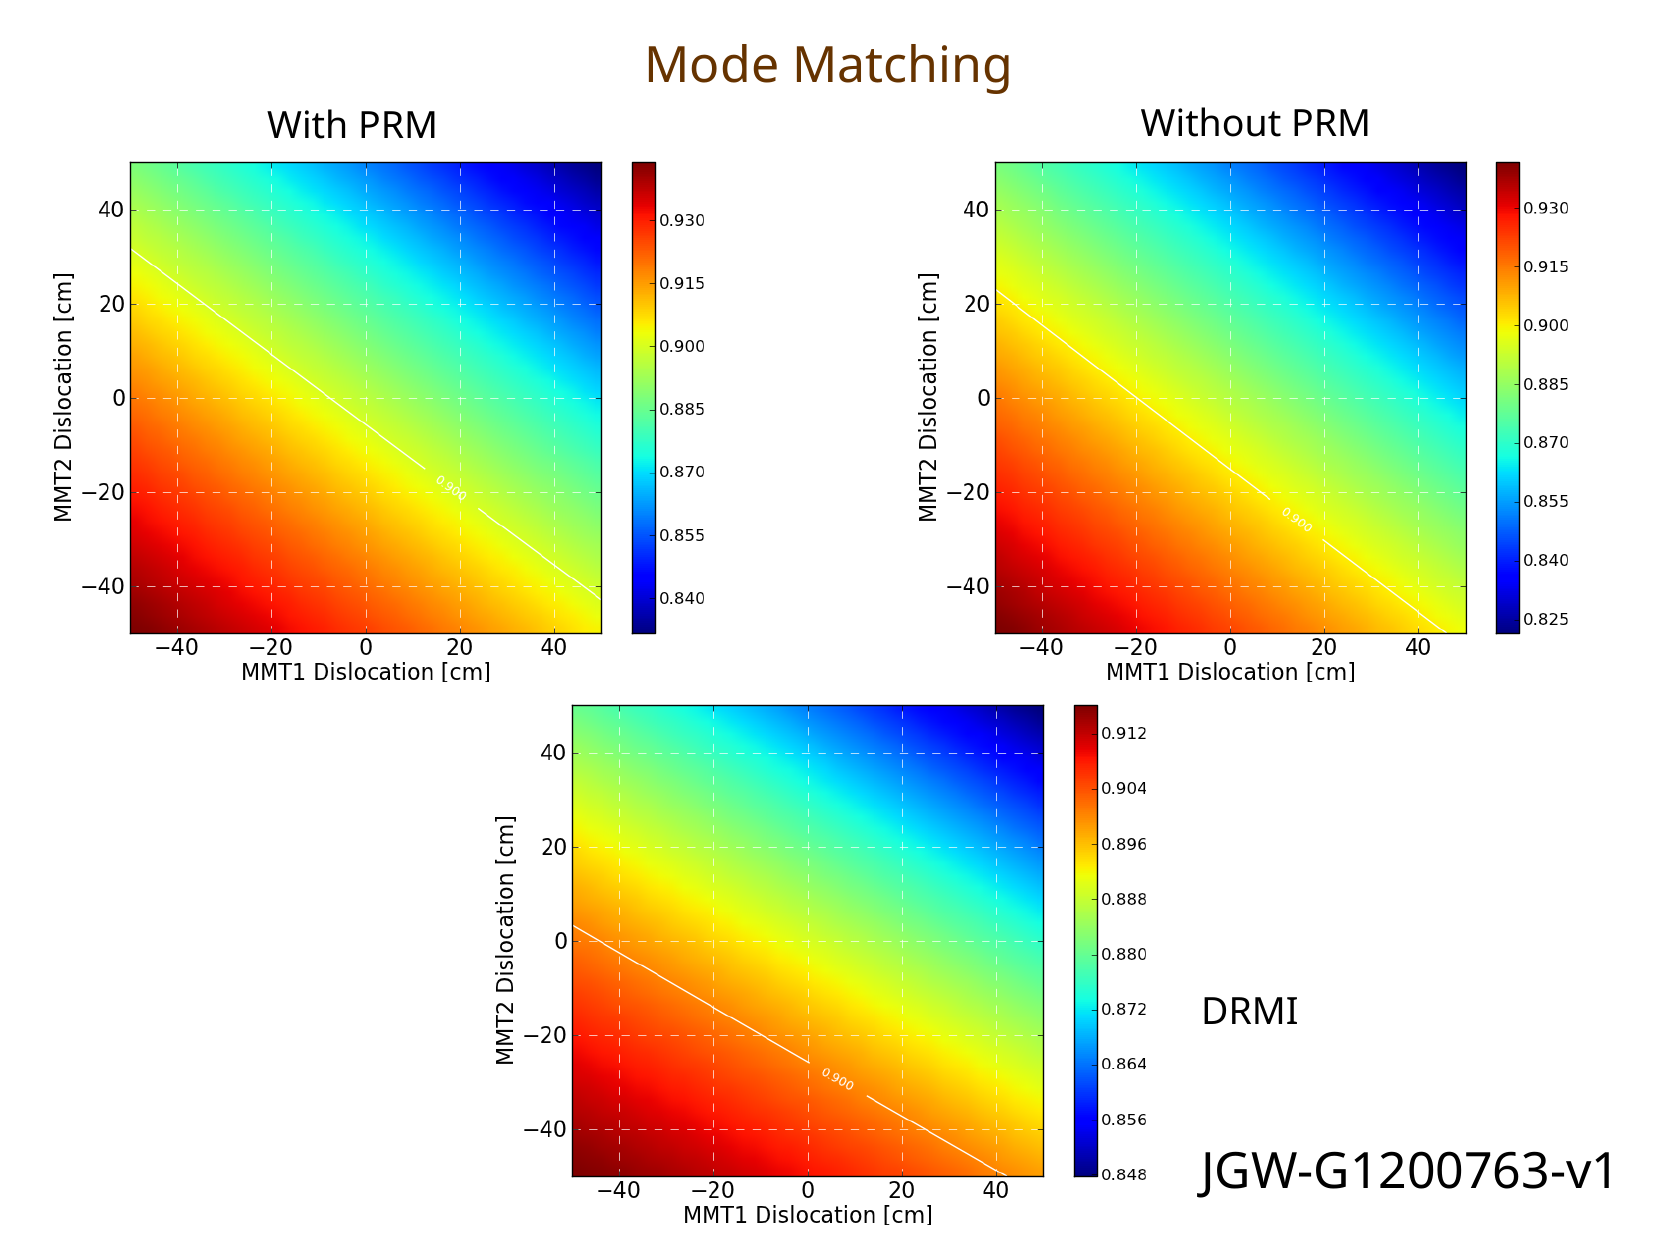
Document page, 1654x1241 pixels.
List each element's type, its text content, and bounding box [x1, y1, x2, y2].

text_box DRMI [1186, 977, 1311, 1038]
picture [495, 704, 1146, 1225]
picture [918, 161, 1568, 682]
text_box JGW-G1200763-v1 [1186, 1127, 1629, 1203]
text_box Mode Matching [630, 21, 1015, 97]
text_box Without PRM [1125, 88, 1386, 149]
text_box With PRM [252, 91, 457, 152]
picture [53, 161, 704, 682]
